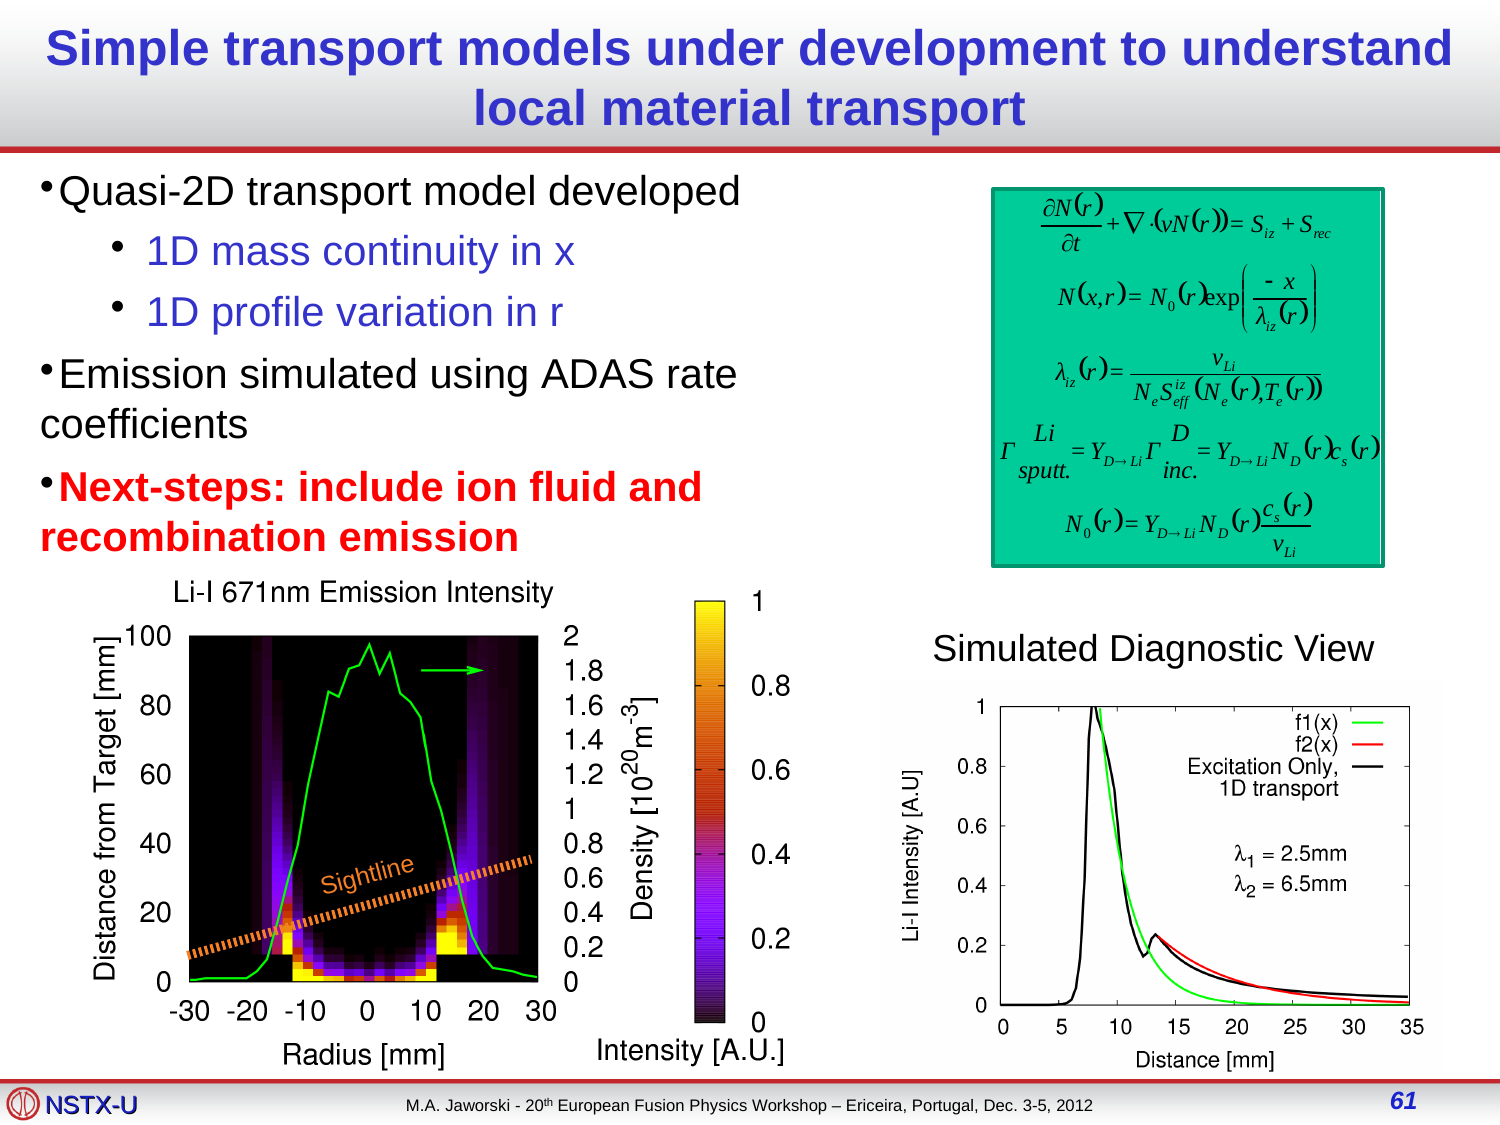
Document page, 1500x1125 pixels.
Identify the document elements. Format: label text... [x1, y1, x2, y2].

list Quasi-2D transport model developed 1D mass continuity in x 1D profile variation in r Emission simulated using ADAS rate coefficients Next-steps: include ion fluid and recombination emission [24, 155, 863, 595]
text_box Sightline [300, 834, 433, 909]
picture [880, 680, 1443, 1076]
chart [995, 191, 1381, 565]
text_box 61 [1374, 1076, 1500, 1124]
picture [49, 595, 802, 1076]
text_box Simulated Diagnostic View [917, 615, 1390, 672]
title Simple transport models under development to understand local material transport [0, 0, 1500, 158]
